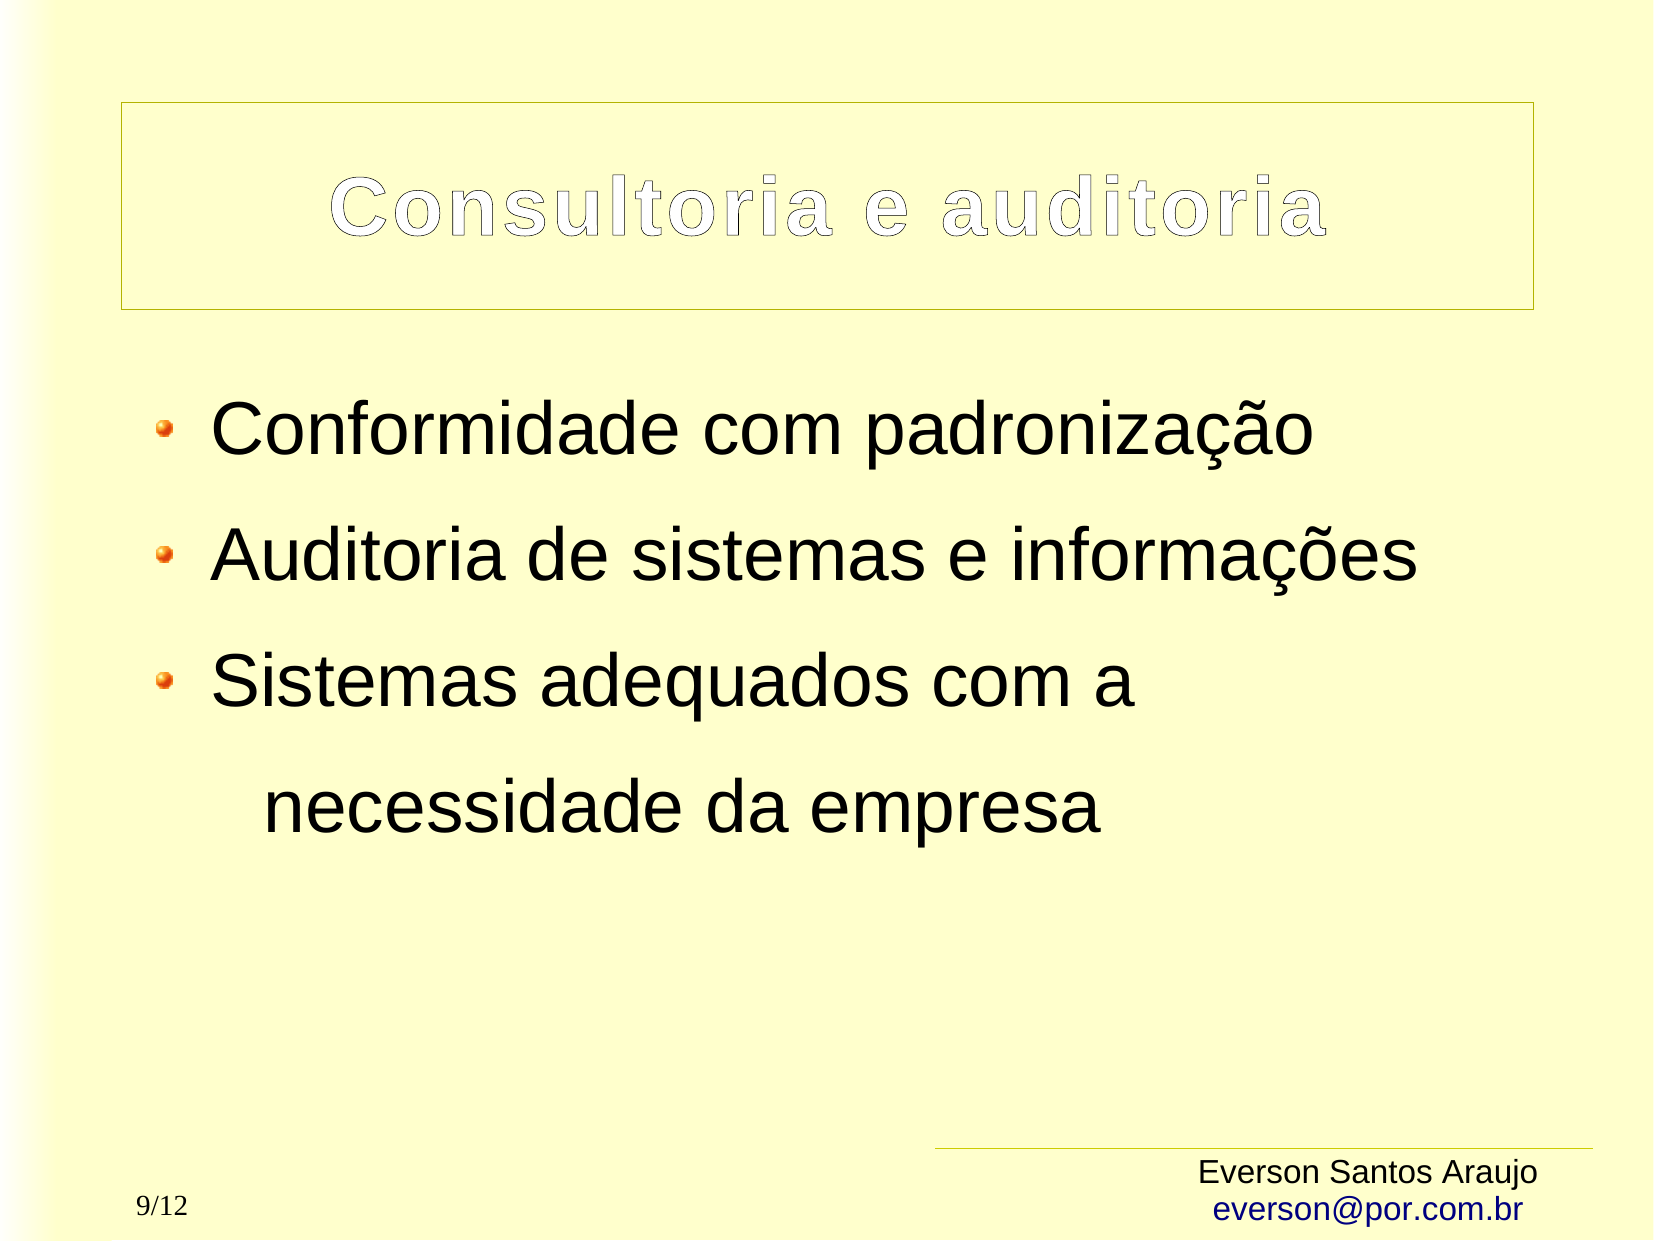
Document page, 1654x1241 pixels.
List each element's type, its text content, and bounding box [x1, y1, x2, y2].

list Conformidade com padronização Auditoria de sistemas e informações Sistemas adequados com a necessidade da empresa [121, 344, 1534, 1127]
title Consultoria e auditoria [121, 102, 1534, 311]
